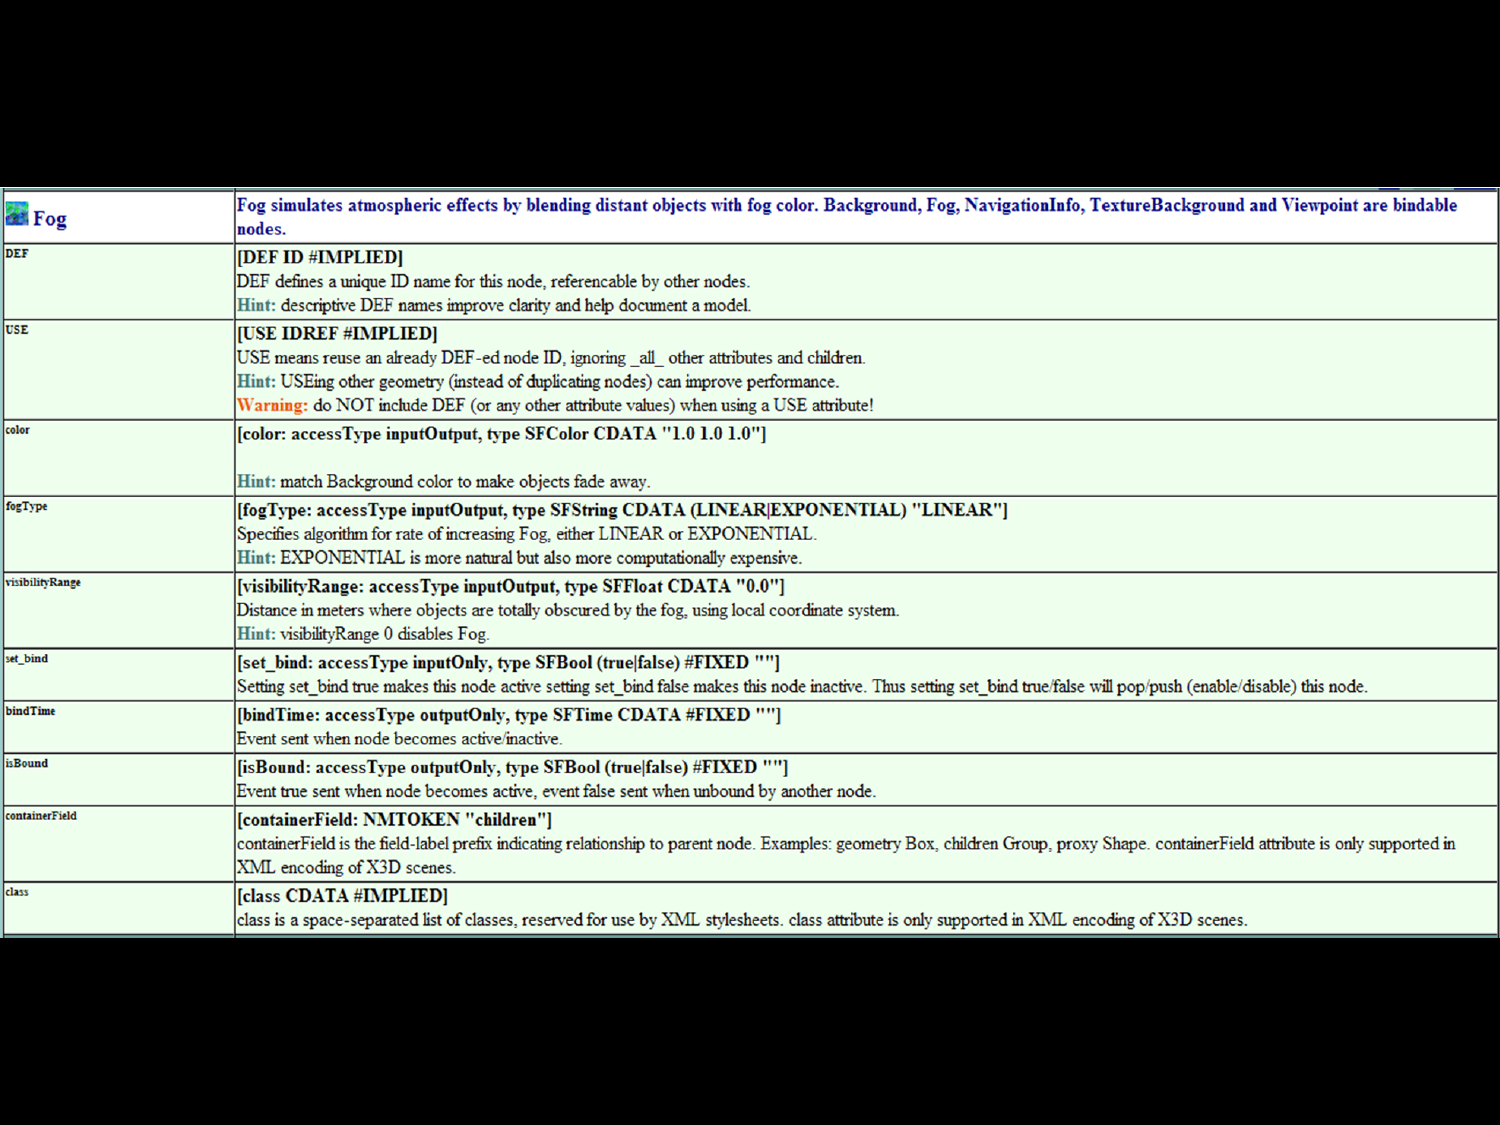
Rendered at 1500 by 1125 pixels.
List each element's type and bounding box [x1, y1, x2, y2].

picture [0, 187, 1500, 938]
text_box [0, 938, 1500, 1125]
text_box [0, 0, 1500, 187]
